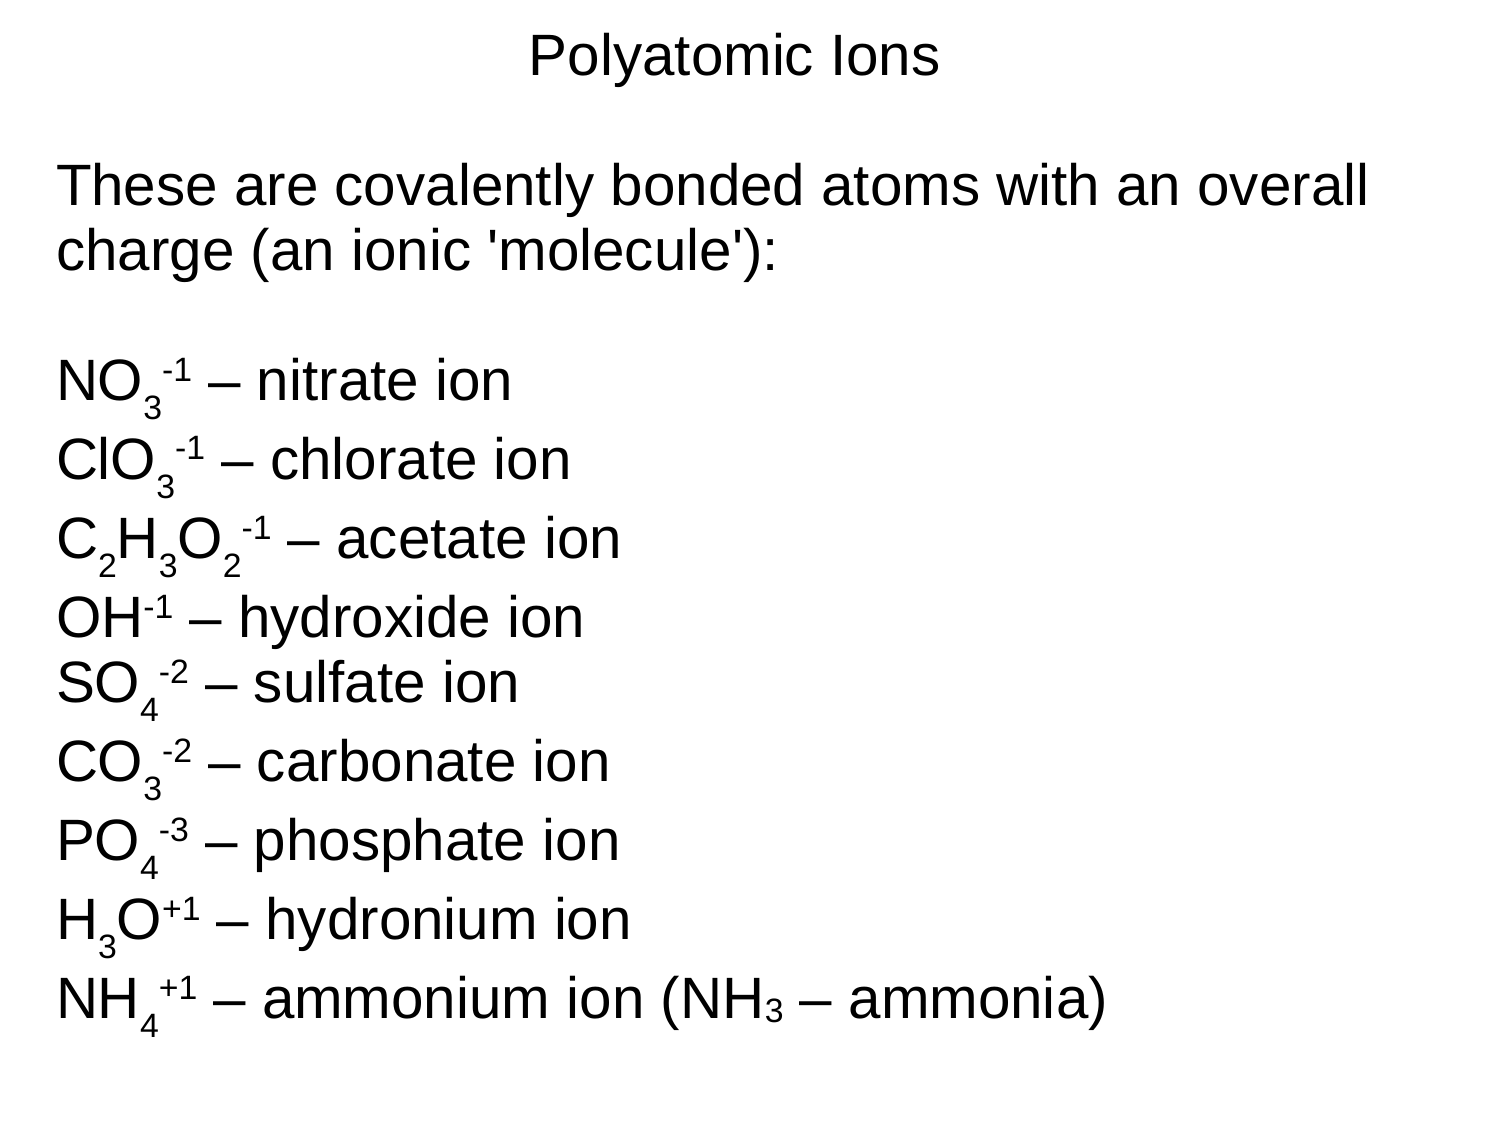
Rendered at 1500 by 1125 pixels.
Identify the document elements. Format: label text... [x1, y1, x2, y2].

text_box Polyatomic Ions These are covalently bonded atoms with an overall charge (an ionic 'molecule'): NO3-1 – nitrate ion ClO3-1 – chlorate ion C2H3O2-1 – acetate ion OH-1 – hydroxide ion SO4-2 – sulfate ion CO3-2 – carbonate ion PO4-3 – phosphate ion H3O+1 – hydronium ion NH4+1 – ammonium ion (NH3 – ammonia) [41, 15, 1429, 1099]
